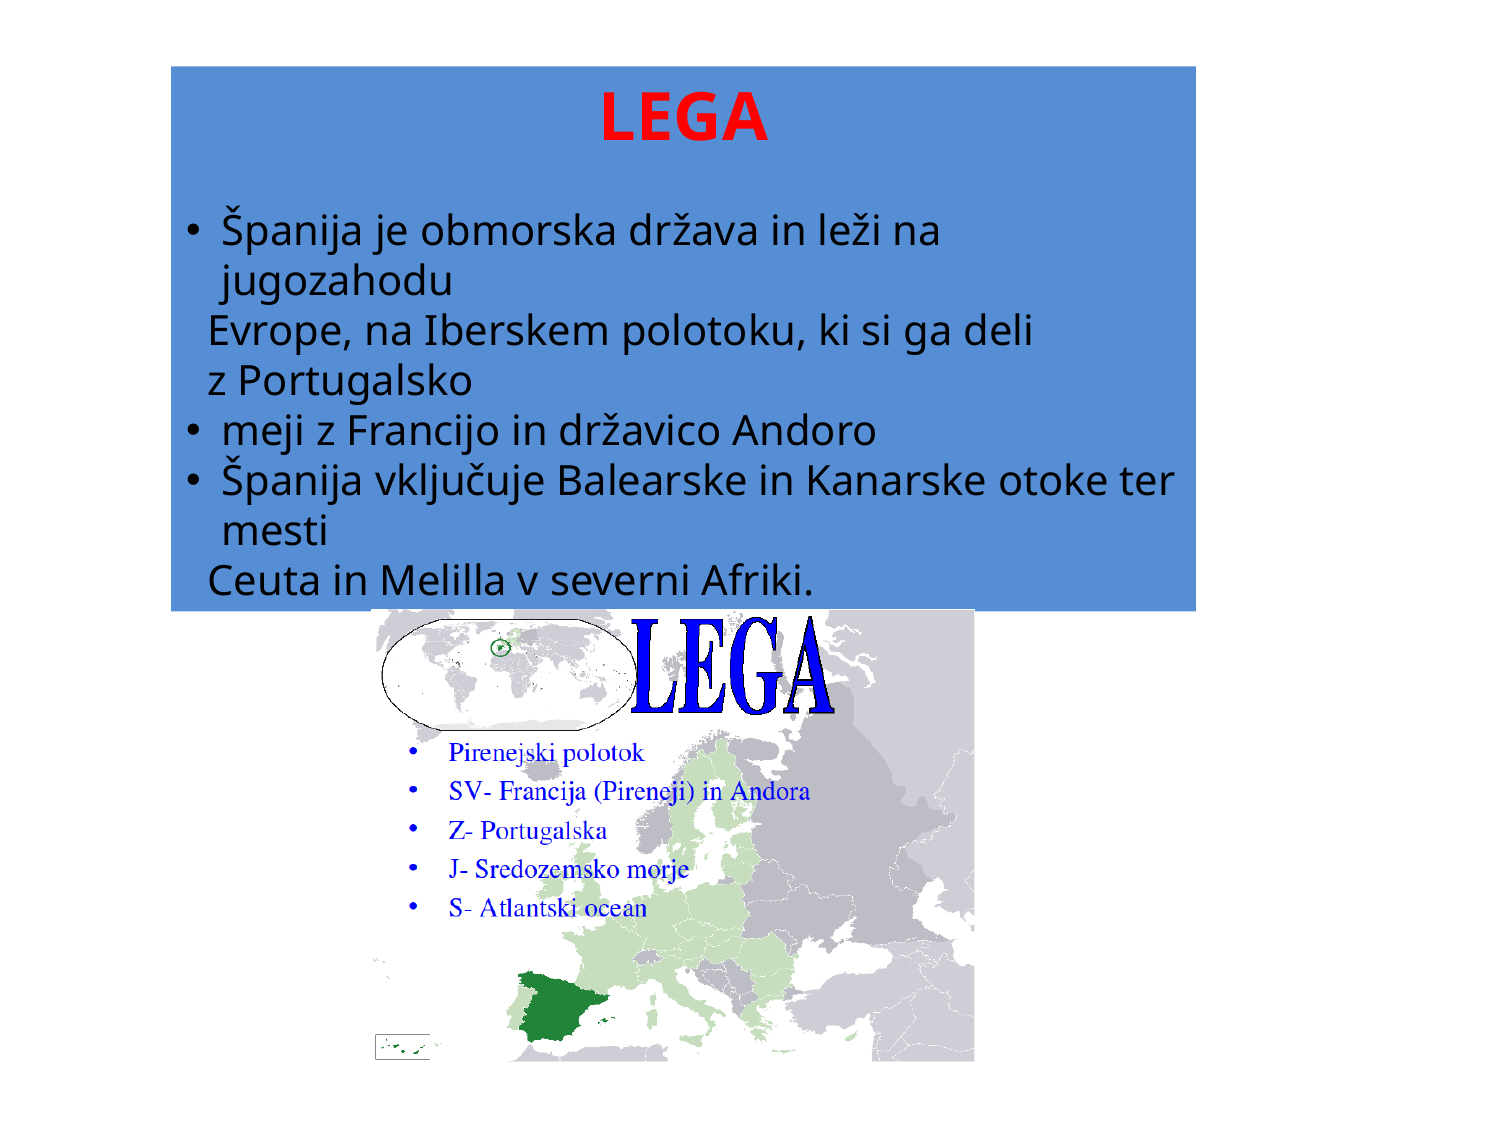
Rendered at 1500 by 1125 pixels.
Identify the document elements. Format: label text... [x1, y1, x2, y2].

picture [371, 609, 975, 1062]
text_box LEGA Španija je obmorska država in leži na jugozahodu Evrope, na Iberskem polotoku, ki si ga deli z Portugalsko meji z Francijo in državico Andoro Španija vključuje Balearske in Kanarske otoke ter mesti Ceuta in Melilla v severni Afriki. [171, 66, 1196, 612]
